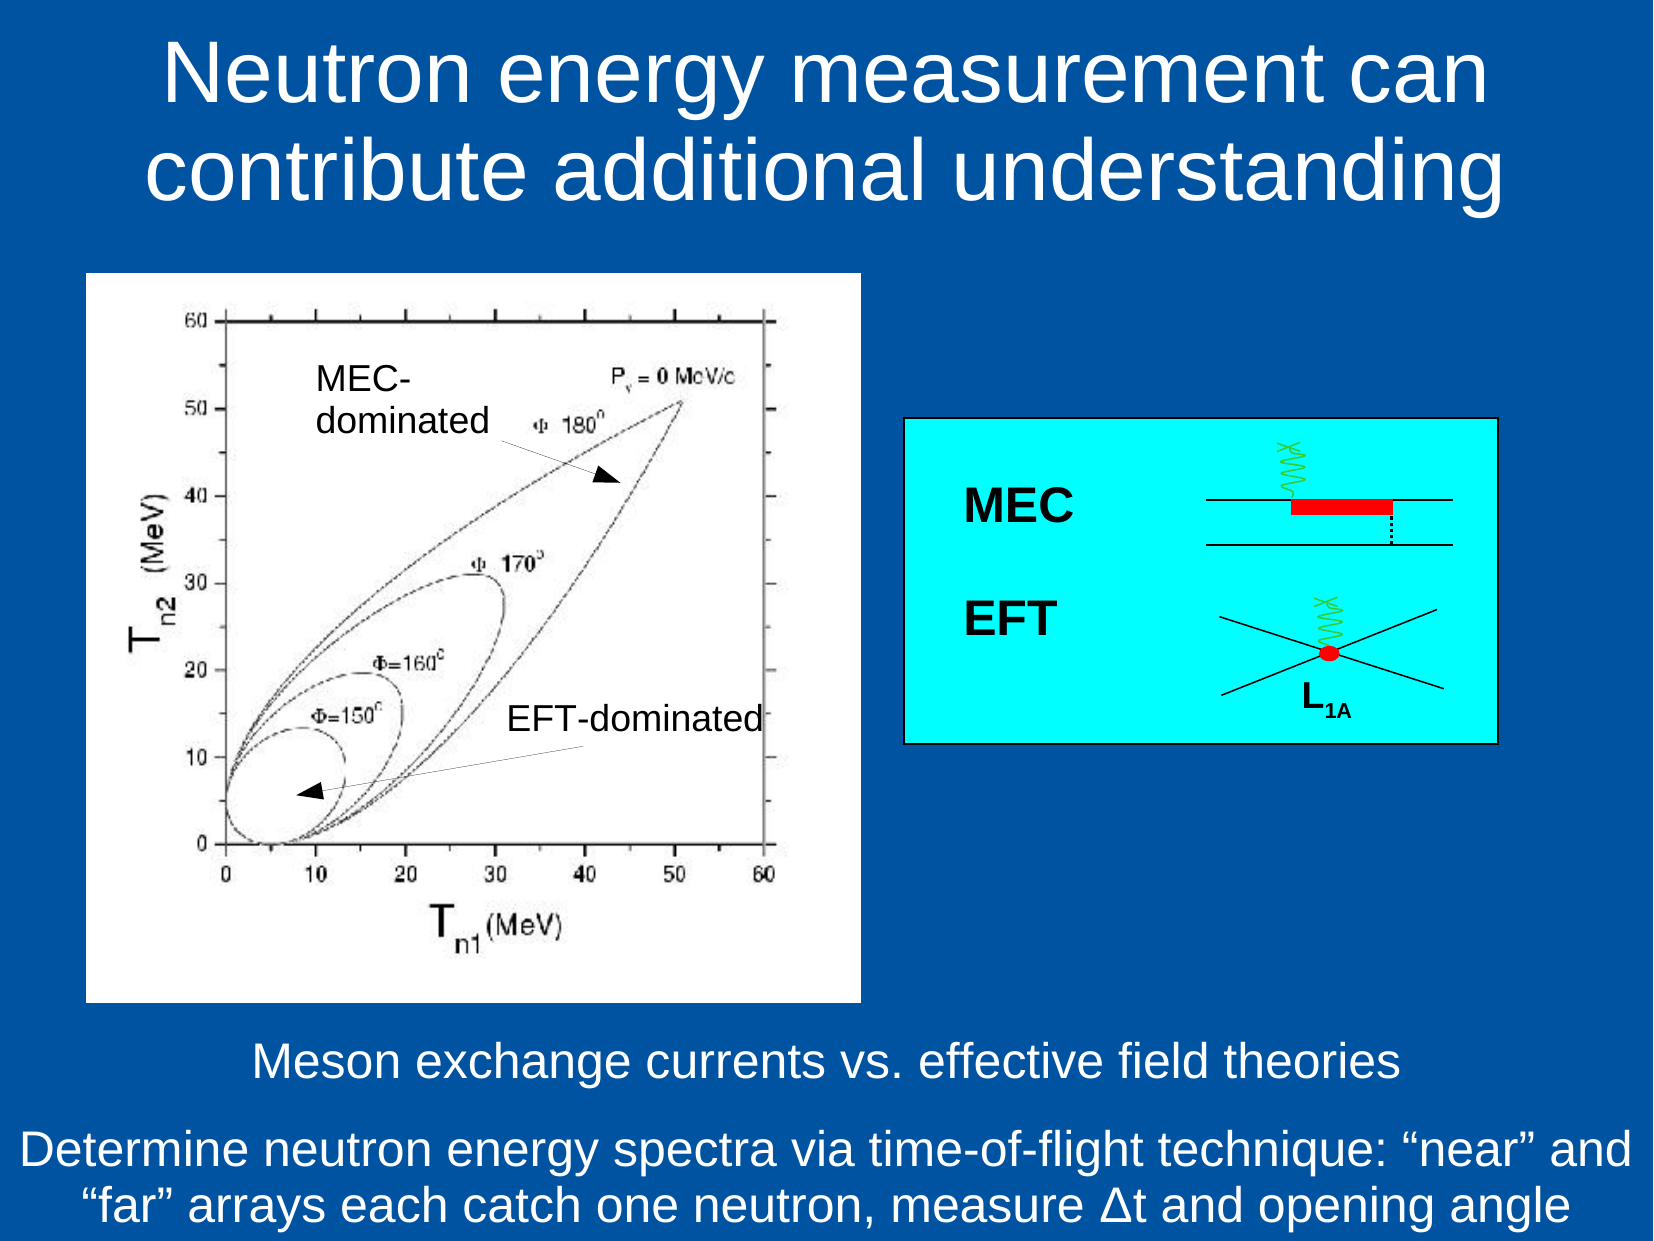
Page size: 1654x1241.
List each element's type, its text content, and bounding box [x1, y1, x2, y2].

text_box L1A [1286, 666, 1442, 731]
text_box Neutron energy measurement can contribute additional understanding [0, 15, 1653, 227]
text_box Meson exchange currents vs. effective field theories Determine neutron energy spectra via time-of-flight technique: “near” and “far” arrays each catch one neutron, measure Δt and opening angle [0, 1025, 1653, 1241]
text_box [903, 418, 1499, 744]
picture [86, 273, 861, 1003]
text_box MEC EFT [948, 469, 1153, 654]
text_box MEC-dominated [300, 349, 514, 450]
text_box EFT-dominated [491, 689, 792, 747]
